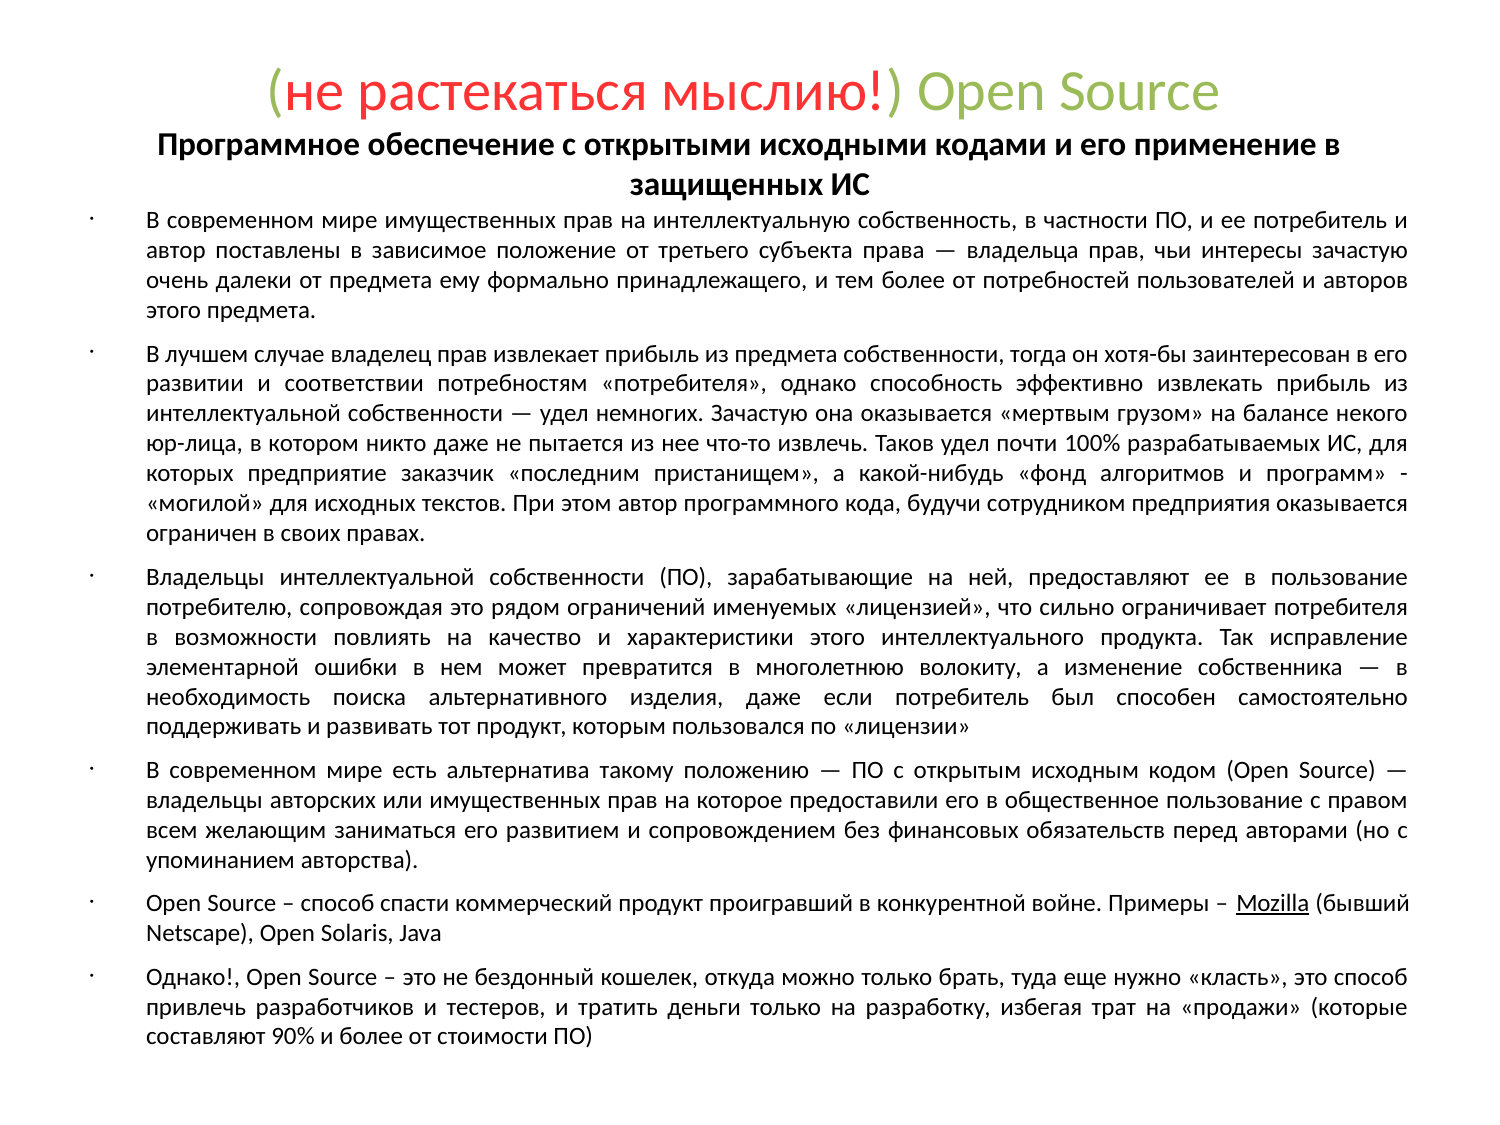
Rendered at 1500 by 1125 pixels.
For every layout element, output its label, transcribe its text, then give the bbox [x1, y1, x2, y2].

title (не растекаться мыслию!) Open Source Программное обеспечение с открытыми исходными кодами и его применение в защищенных ИС [75, 45, 1425, 196]
list В современном мире имущественных прав на интеллектуальную собственность, в частности ПО, и ее потребитель и автор поставлены в зависимое положение от третьего субъекта права — владельца прав, чьи интересы зачастую очень далеки от предмета ему формально принадлежащего, и тем более от потребностей пользователей и авторов этого предмета. В лучшем случае владелец прав извлекает прибыль из предмета собственности, тогда он хотя-бы заинтересован в его развитии и соответствии потребностям «потребителя», однако способность эффективно извлекать прибыль из интеллектуальной собственности — удел немногих. Зачастую она оказывается «мертвым грузом» на балансе некого юр-лица, в котором никто даже не пытается из нее что-то извлечь. Таков удел почти 100% разрабатываемых ИС, для которых предприятие заказчик «последним пристанищем», а какой-нибудь «фонд алгоритмов и программ» - «могилой» для исходных текстов. При этом автор программного кода, будучи сотрудником предприятия оказывается ограничен в своих правах. Владельцы интеллектуальной собственности (ПО), зарабатывающие на ней, предоставляют ее в пользование потребителю, сопровождая это рядом ограничений именуемых «лицензией», что сильно ограничивает потребителя в возможности повлиять на качество и характеристики этого интеллектуального продукта. Так исправление элементарной ошибки в нем может превратится в многолетнюю волокиту, а изменение собственника — в необходимость поиска альтернативного изделия, даже если потребитель был способен самостоятельно поддерживать и развивать тот продукт, которым пользовался по «лицензии» В современном мире есть альтернатива такому положению — ПО с открытым исходным кодом (Open Source) — владельцы авторских или имущественных прав на которое предоставили его в общественное пользование с правом всем желающим заниматься его развитием и сопровождением без финансовых обязательств перед авторами (но с упоминанием авторства). Open Source – способ спасти коммерческий продукт проигравший в конкурентной войне. Примеры – Mozilla (бывший Netscape), Open Solaris, Java Однако!, Open Source – это не бездонный кошелек, откуда можно только брать, туда еще нужно «класть», это способ привлечь разработчиков и тестеров, и тратить деньги только на разработку, избегая трат на «продажи» (которые составляют 90% и более от стоимости ПО) [75, 196, 1425, 1063]
